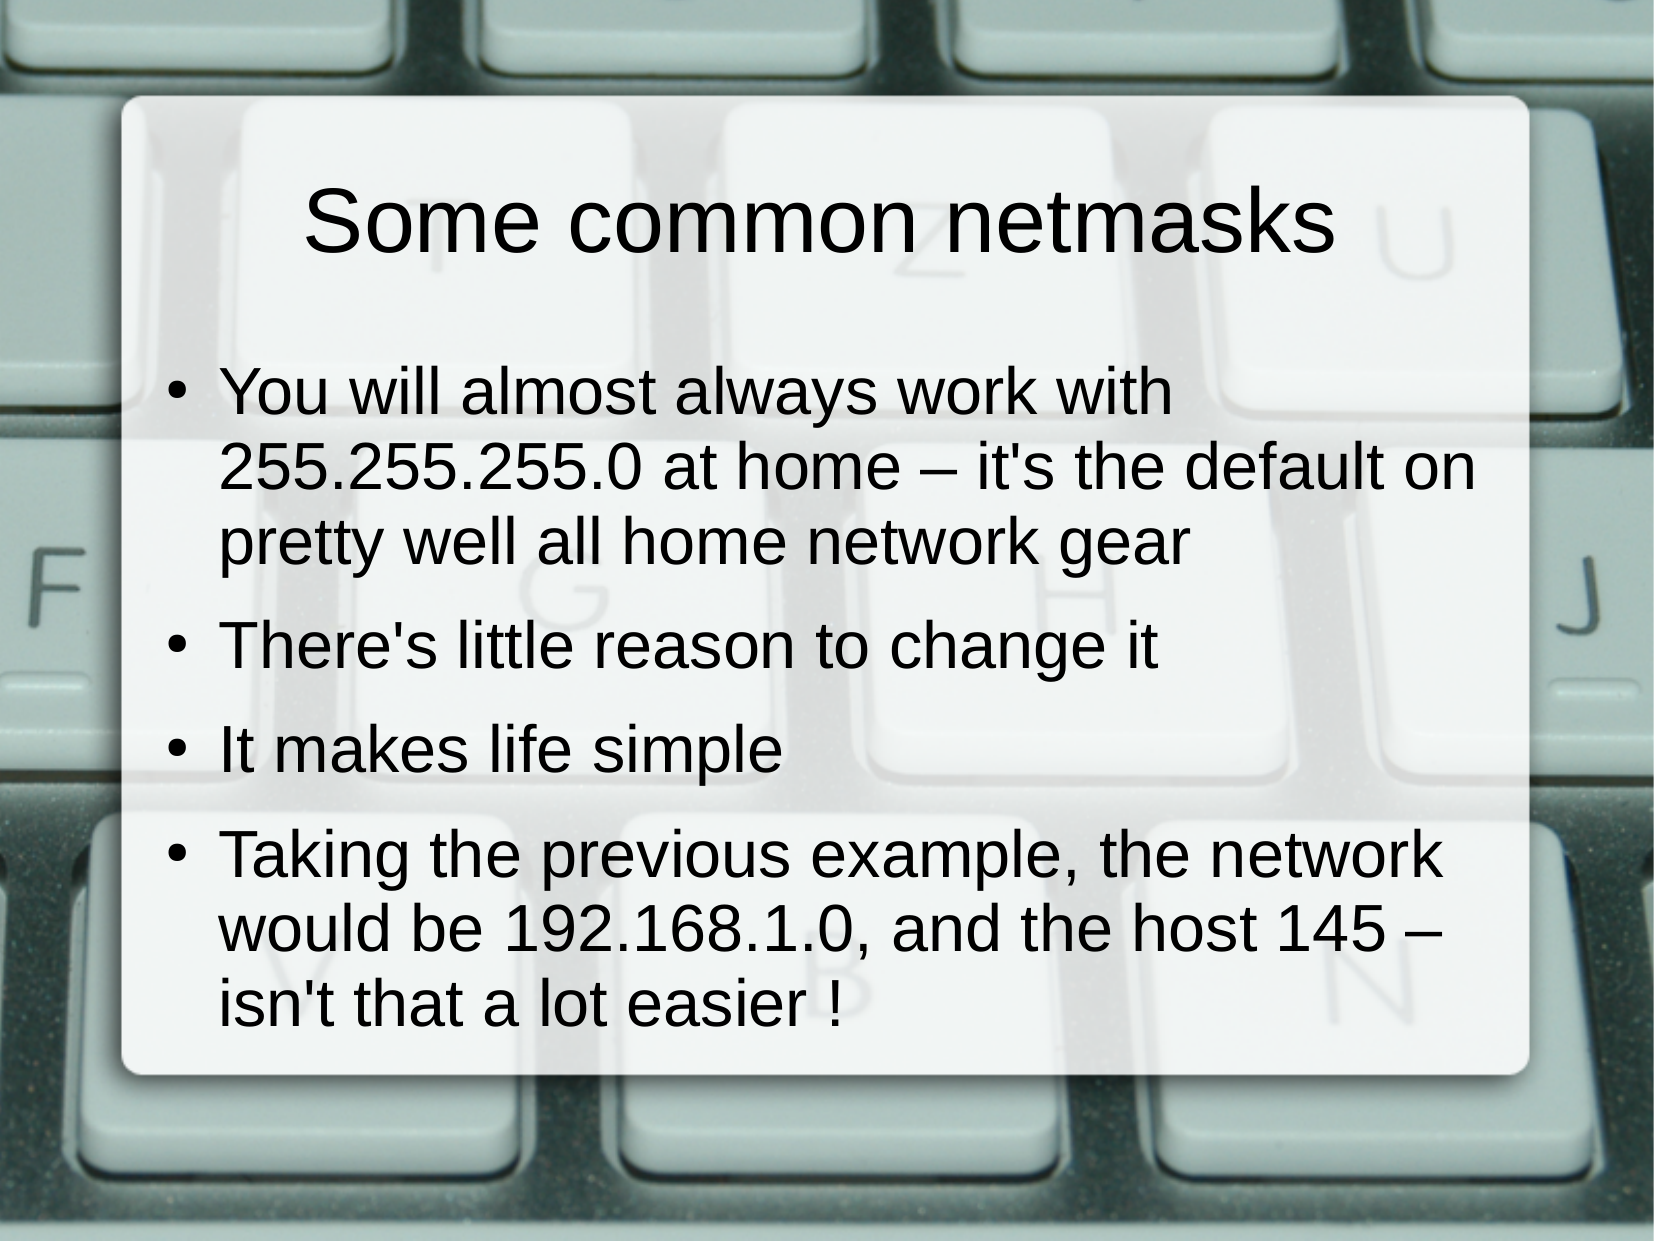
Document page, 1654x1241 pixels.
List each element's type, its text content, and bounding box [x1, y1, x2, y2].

picture [0, 0, 1654, 1241]
title Some common netmasks [135, 125, 1506, 318]
list You will almost always work with 255.255.255.0 at home – it's the default on pretty well all home network gear There's little reason to change it It makes life simple Taking the previous example, the network would be 192.168.1.0, and the host 145 – isn't that a lot easier ! [147, 354, 1506, 1049]
